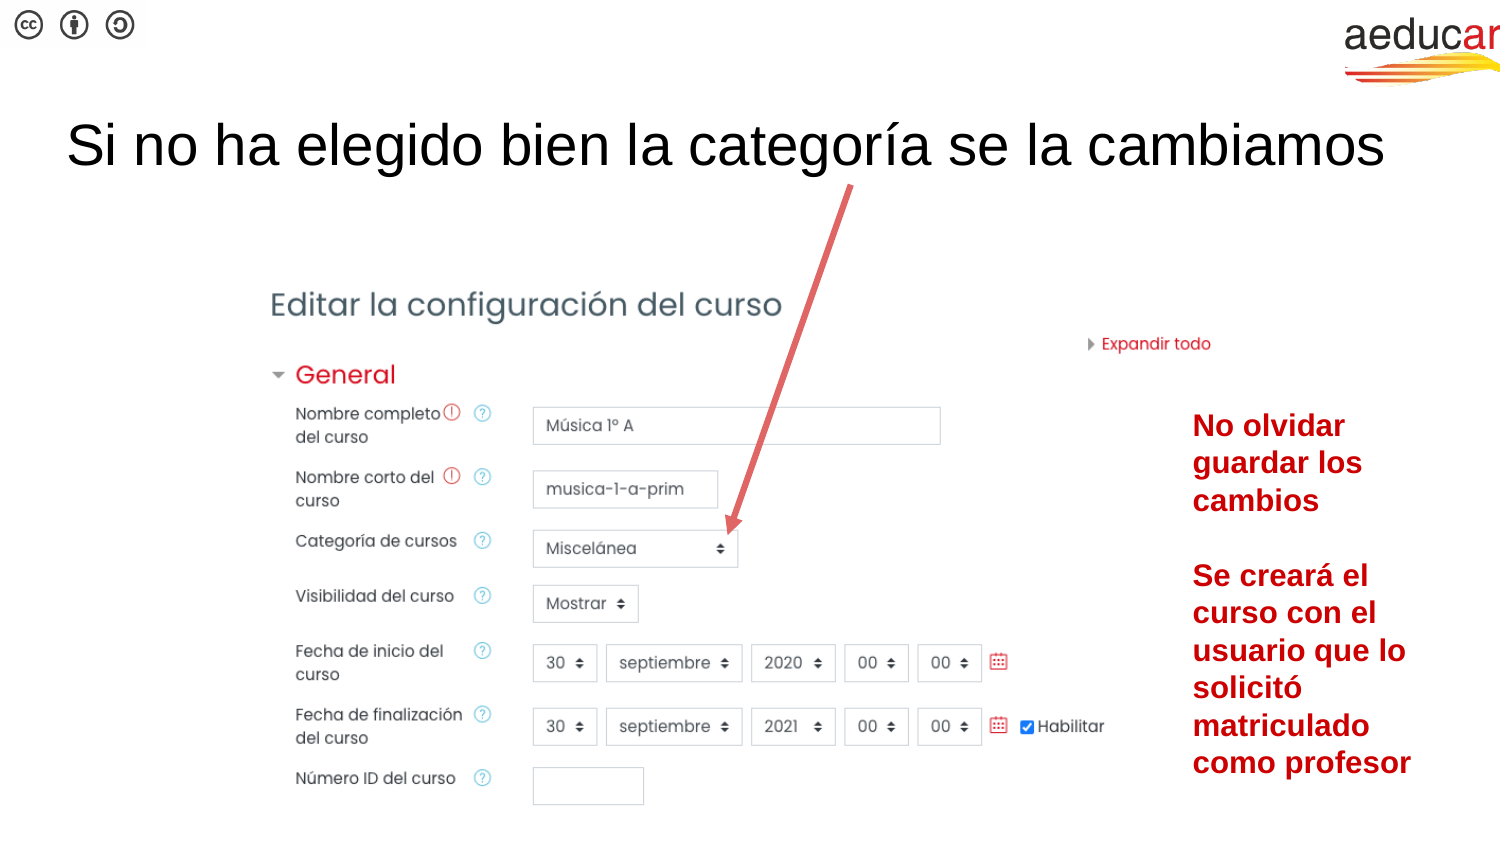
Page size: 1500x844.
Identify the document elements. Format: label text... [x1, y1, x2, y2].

text_box No olvidar guardar los cambios Se creará el curso con el usuario que lo solicitó matriculado como profesor [1177, 390, 1474, 799]
title Si no ha elegido bien la categoría se la cambiamos [51, 92, 1428, 218]
picture [251, 268, 1228, 819]
picture [0, 0, 146, 48]
picture [1344, 0, 1500, 104]
